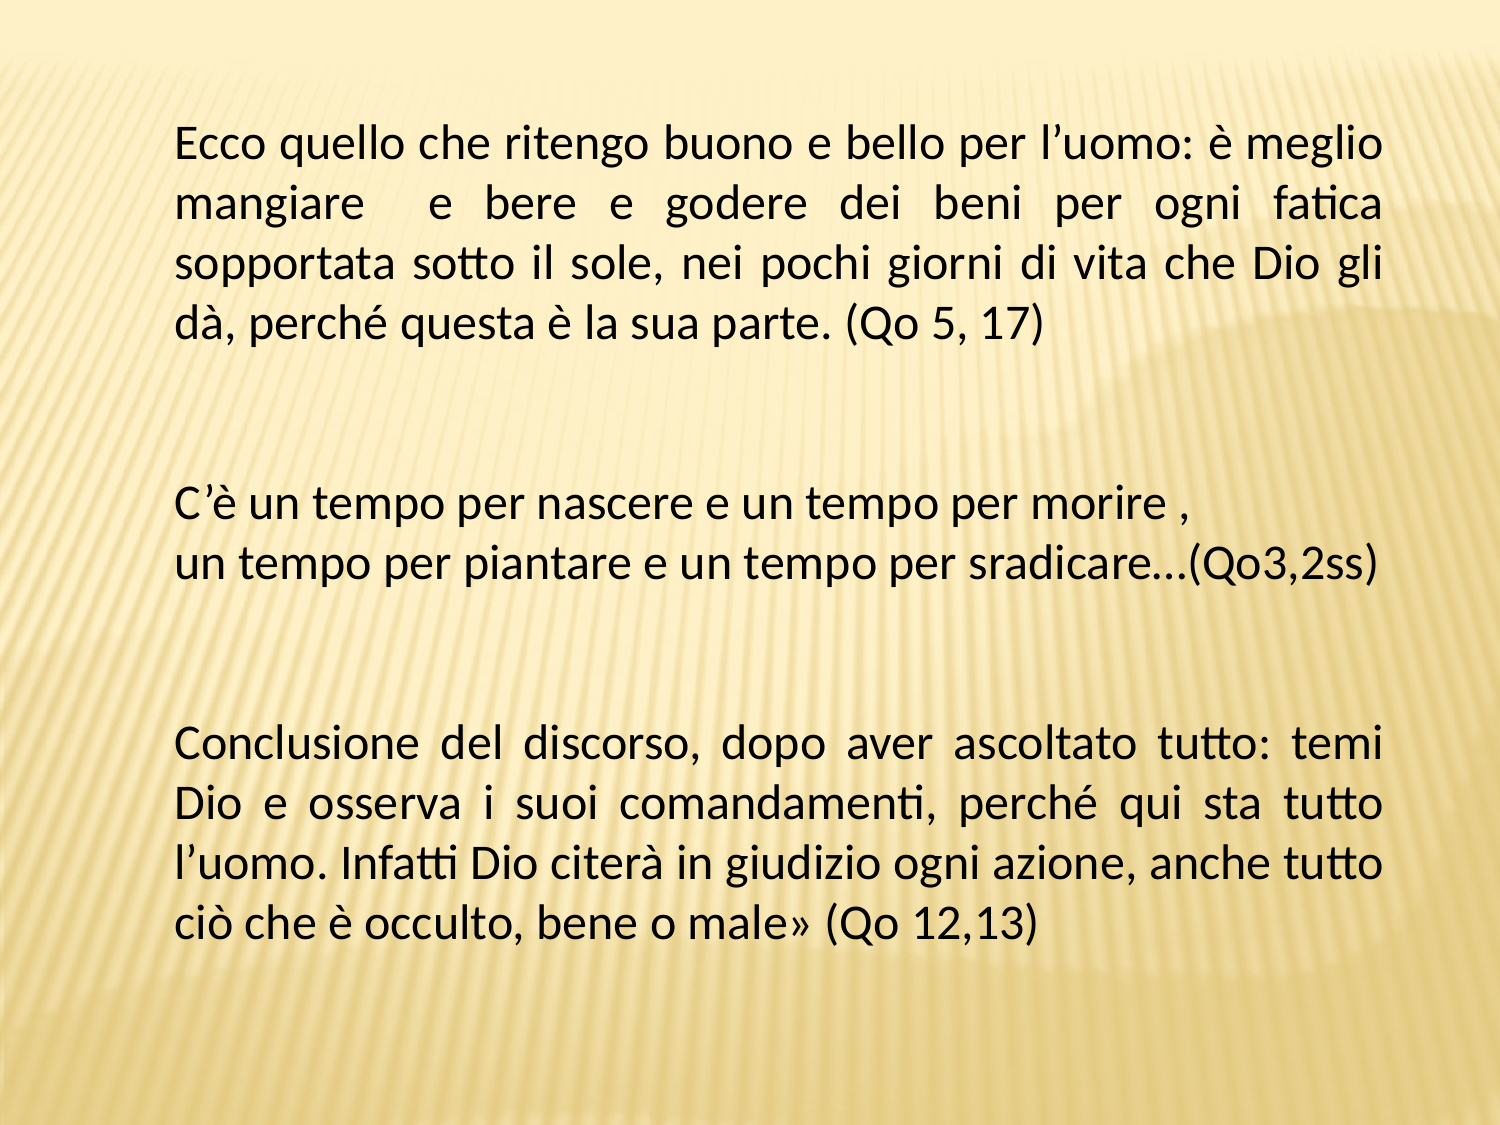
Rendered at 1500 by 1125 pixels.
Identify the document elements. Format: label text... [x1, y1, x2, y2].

text_box Ecco quello che ritengo buono e bello per l’uomo: è meglio mangiare e bere e godere dei beni per ogni fatica sopportata sotto il sole, nei pochi giorni di vita che Dio gli dà, perché questa è la sua parte. (Qo 5, 17) C’è un tempo per nascere e un tempo per morire , un tempo per piantare e un tempo per sradicare…(Qo3,2ss) Conclusione del discorso, dopo aver ascoltato tutto: temi Dio e osserva i suoi comandamenti, perché qui sta tutto l’uomo. Infatti Dio citerà in giudizio ogni azione, anche tutto ciò che è occulto, bene o male» (Qo 12,13) [159, 101, 1400, 966]
